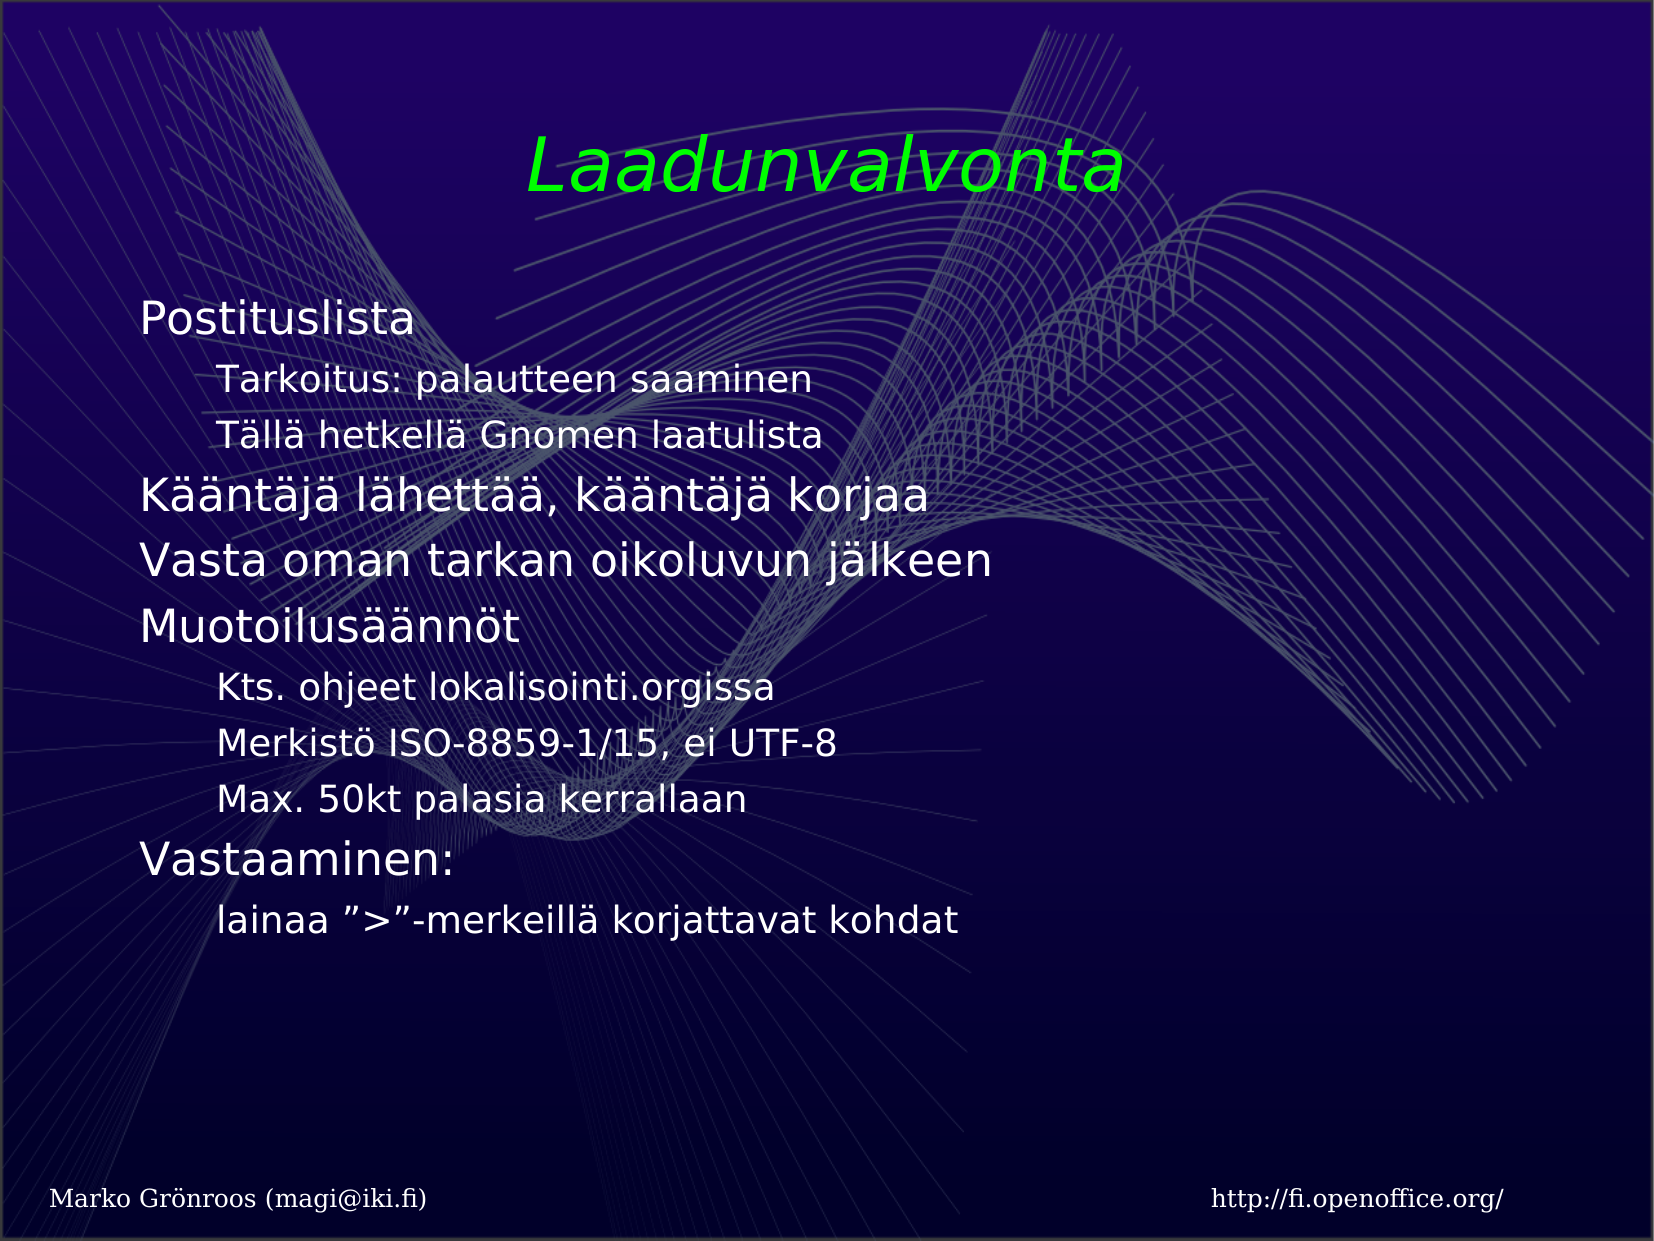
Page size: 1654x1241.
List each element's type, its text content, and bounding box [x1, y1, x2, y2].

picture [0, 0, 1654, 1241]
list Postituslista Tarkoitus: palautteen saaminen Tällä hetkellä Gnomen laatulista Kääntäjä lähettää, kääntäjä korjaa Vasta oman tarkan oikoluvun jälkeen Muotoilusäännöt Kts. ohjeet lokalisointi.orgissa Merkistö ISO-8859-1/15, ei UTF-8 Max. 50kt palasia kerrallaan Vastaaminen: lainaa ”>”-merkeillä korjattavat kohdat [121, 291, 1534, 1166]
title Laadunvalvonta [121, 61, 1534, 269]
